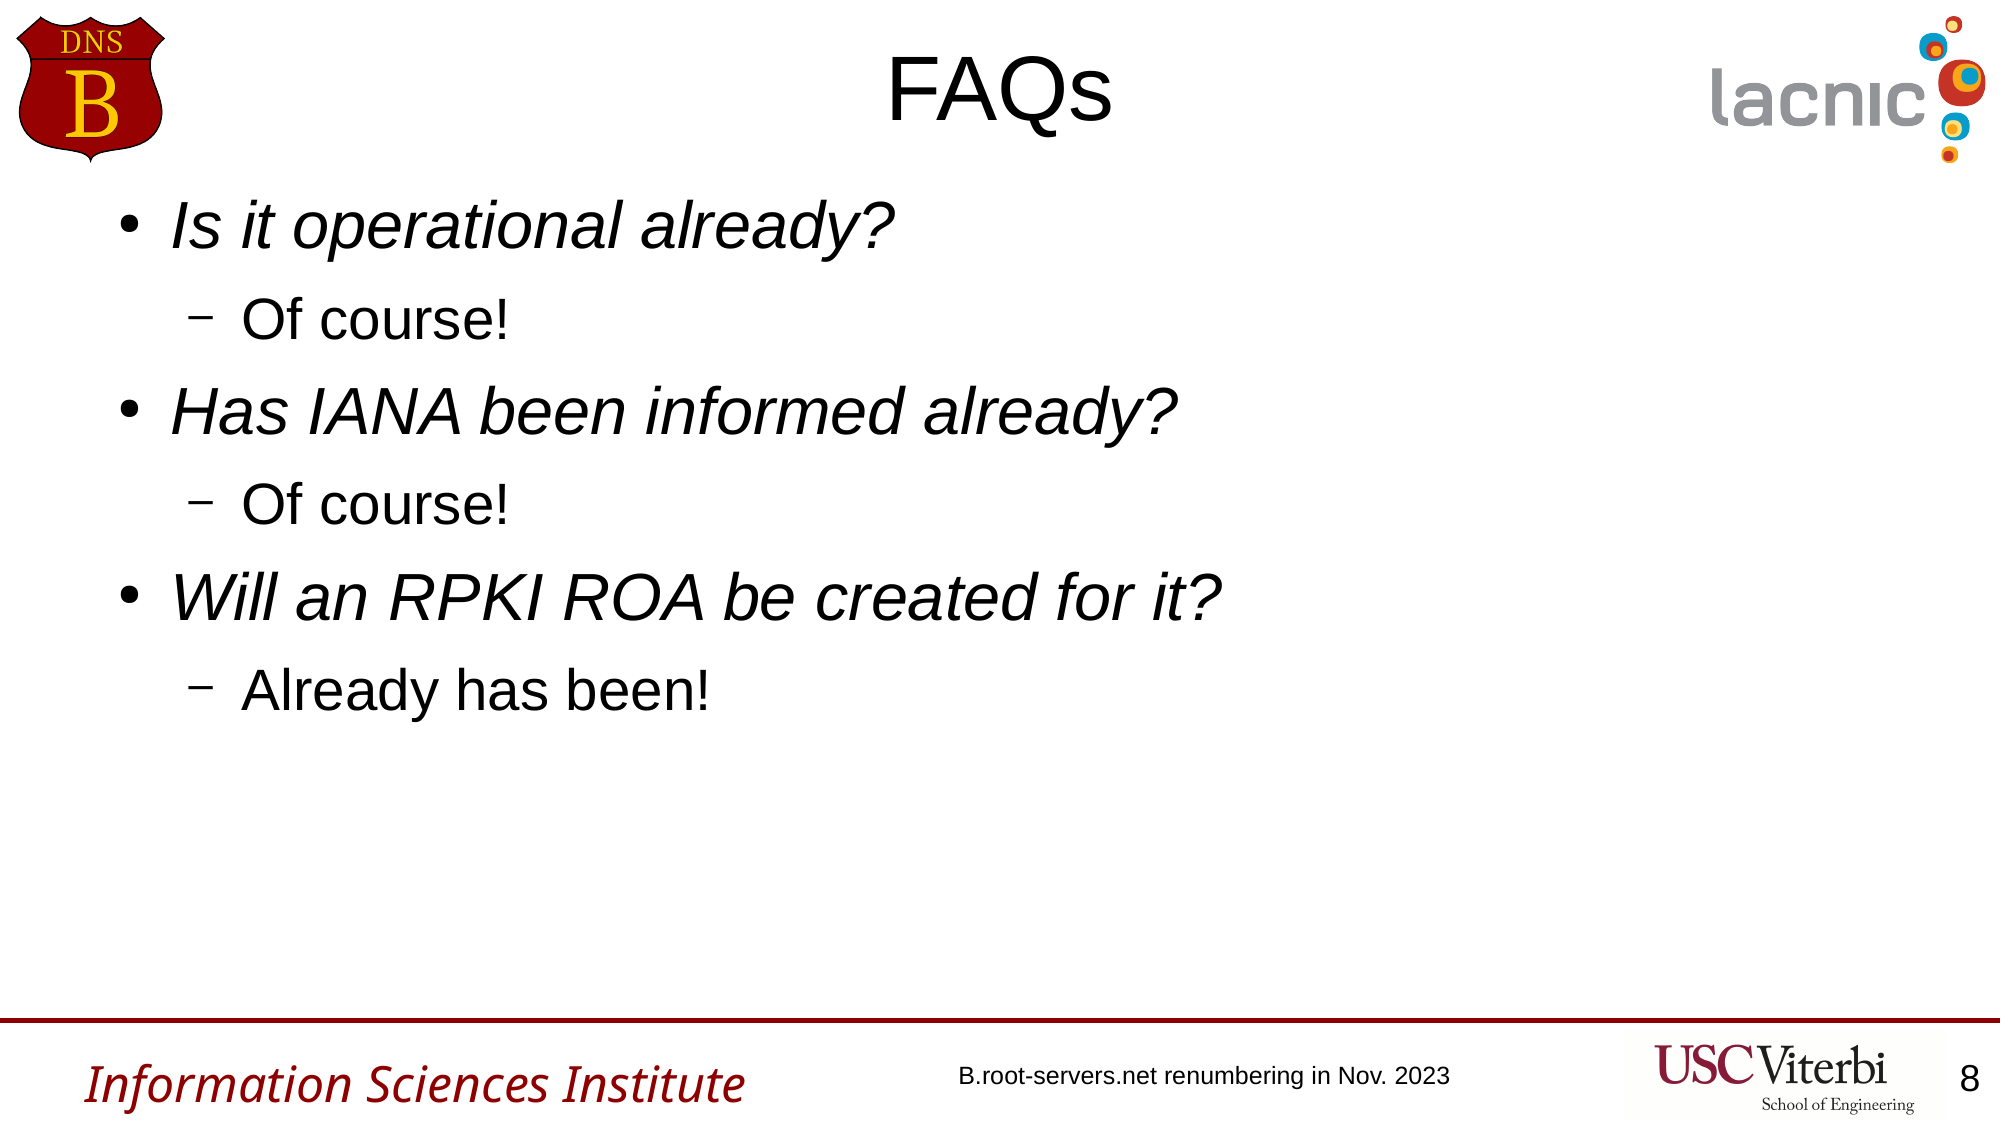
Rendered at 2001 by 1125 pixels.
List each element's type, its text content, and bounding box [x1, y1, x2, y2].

picture [1710, 15, 1987, 165]
picture [15, 15, 166, 165]
list Is it operational already? Of course! Has IANA been informed already? Of course! Will an RPKI ROA be created for it? Already has been! [99, 187, 1902, 1005]
title FAQs [99, 35, 1900, 141]
picture [1623, 1030, 1947, 1121]
